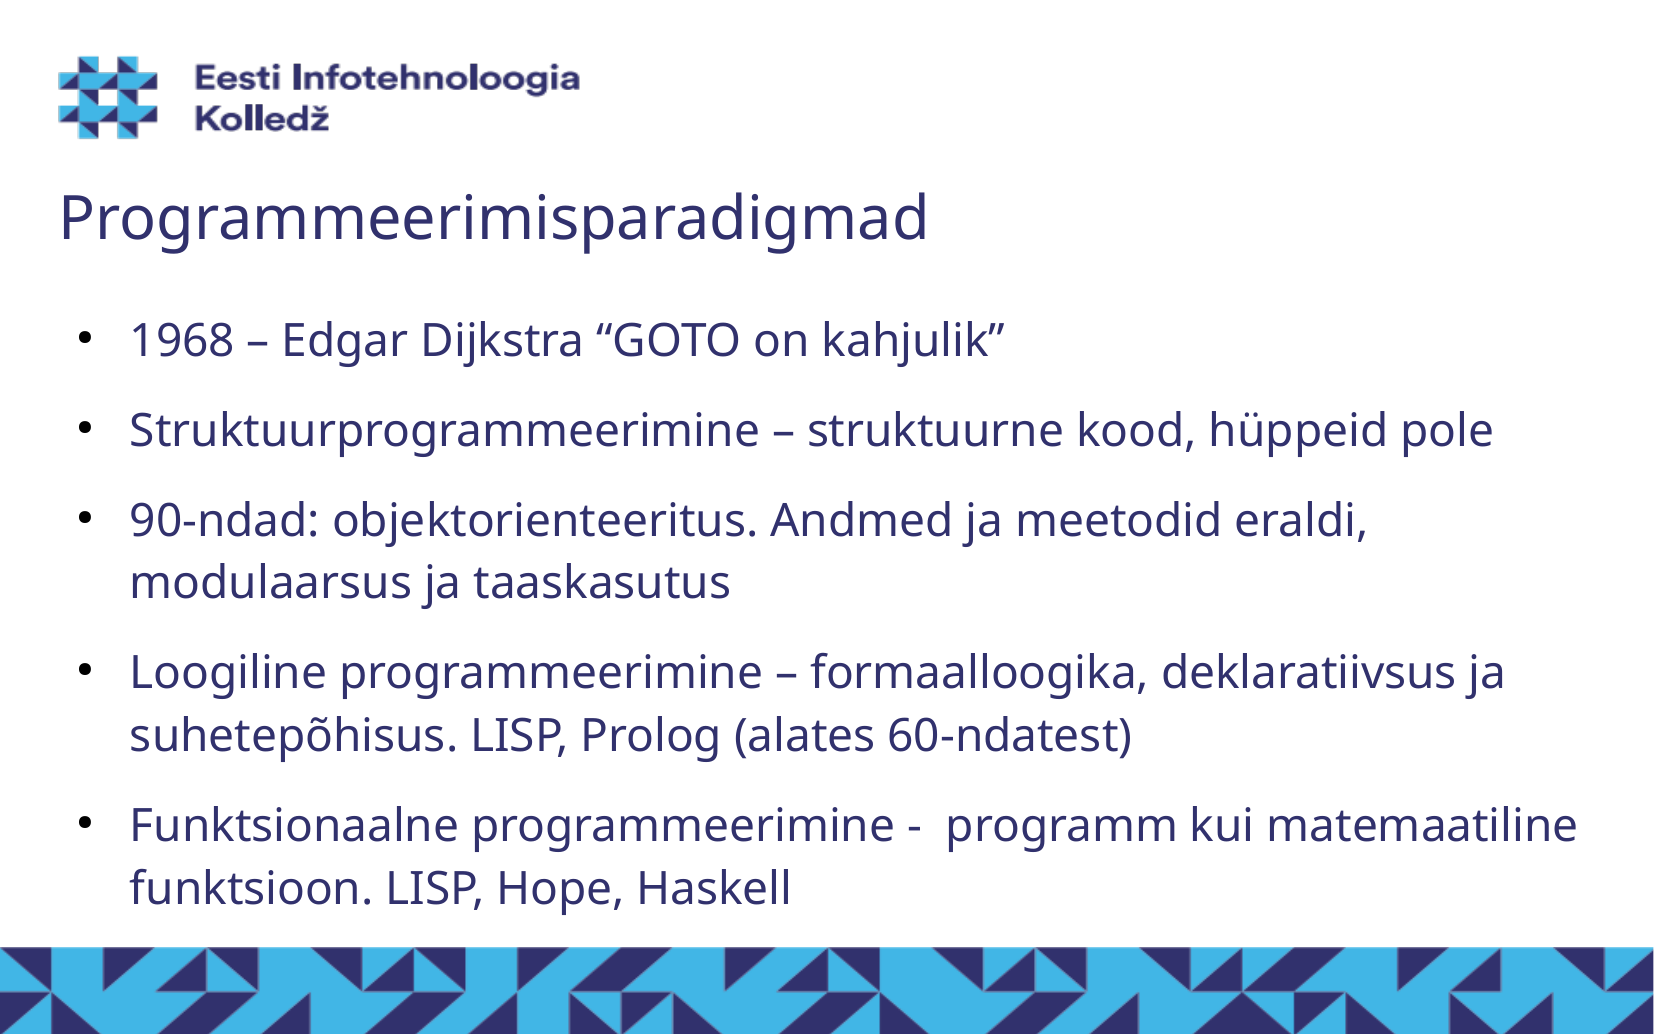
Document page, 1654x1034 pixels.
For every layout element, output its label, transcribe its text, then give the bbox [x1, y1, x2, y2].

title Programmeerimisparadigmad [59, 129, 1571, 303]
list 1968 – Edgar Dijkstra “GOTO on kahjulik” Struktuurprogrammeerimine – struktuurne kood, hüppeid pole 90-ndad: objektorienteeritus. Andmed ja meetodid eraldi, modulaarsus ja taaskasutus Loogiline programmeerimine – formaalloogika, deklaratiivsus ja suhetepõhisus. LISP, Prolog (alates 60-ndatest) Funktsionaalne programmeerimine - programm kui matemaatiline funktsioon. LISP, Hope, Haskell [59, 307, 1607, 945]
